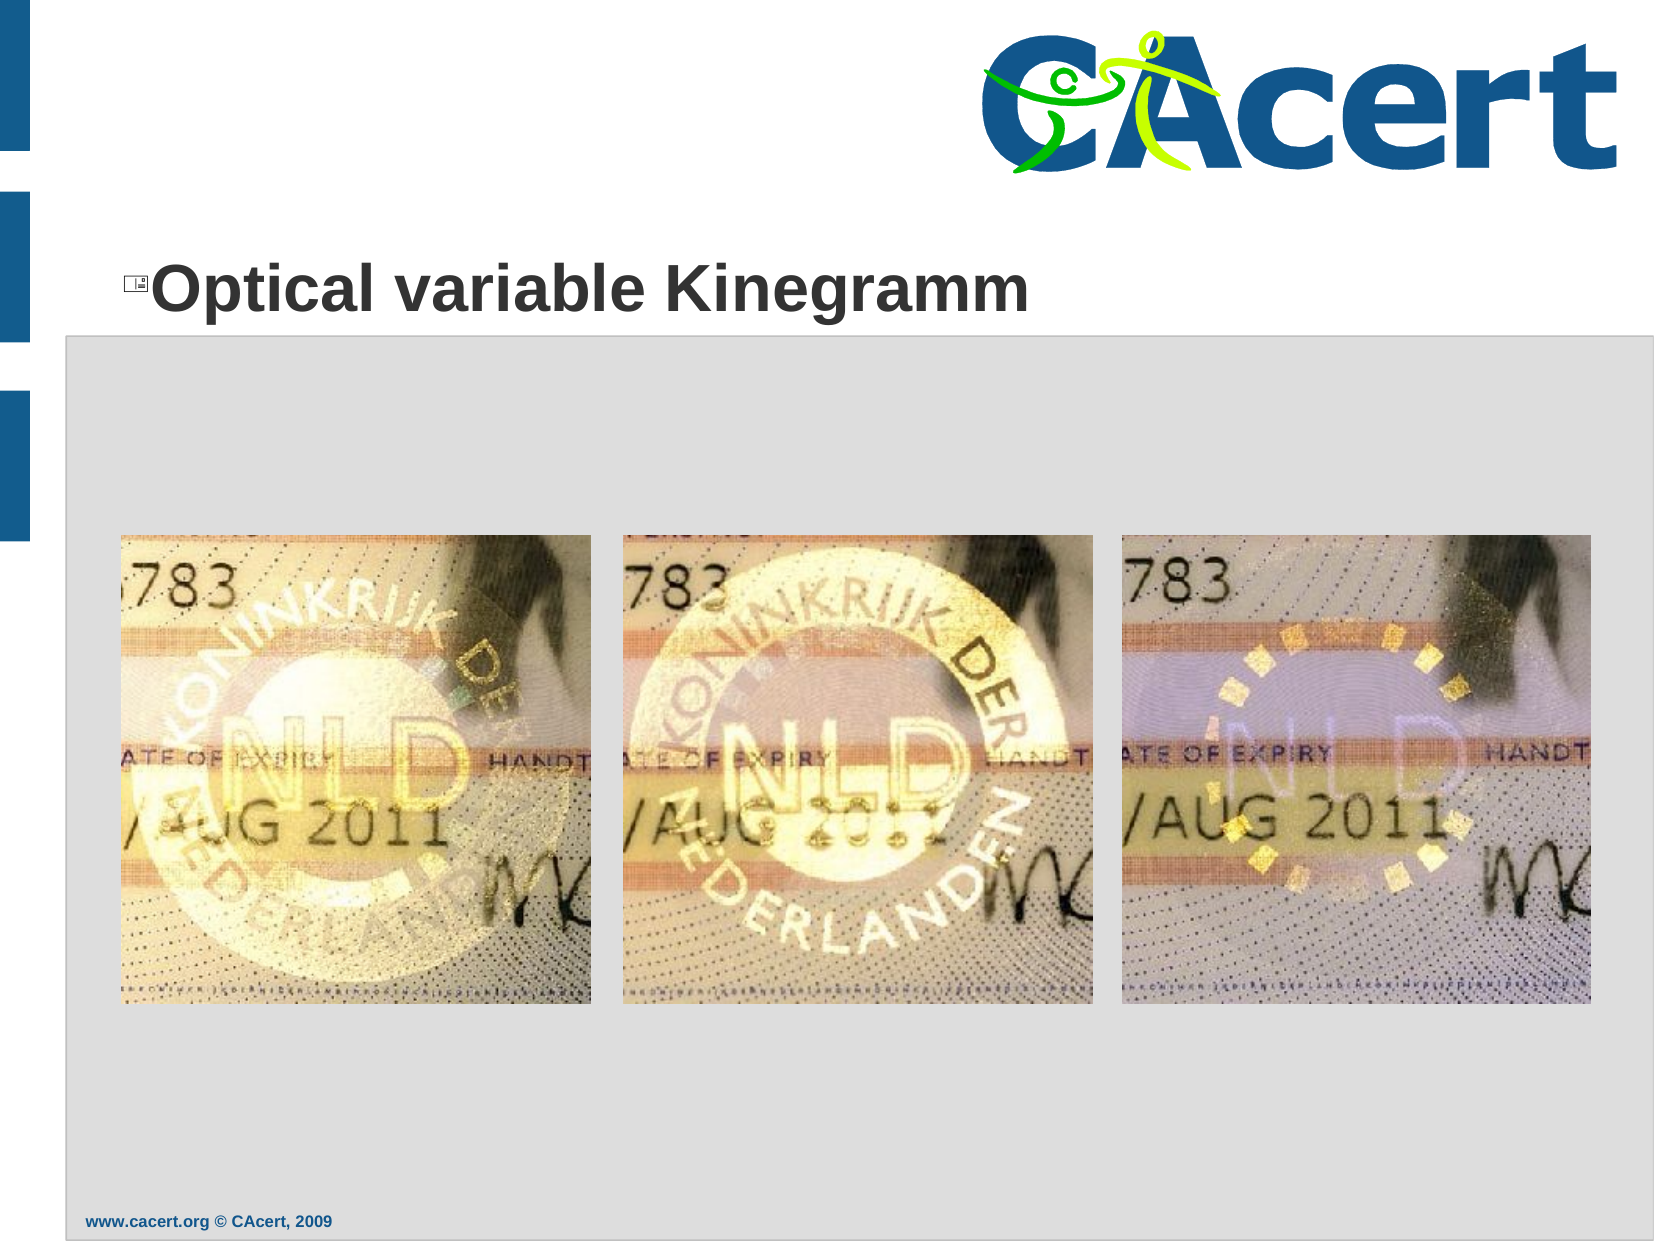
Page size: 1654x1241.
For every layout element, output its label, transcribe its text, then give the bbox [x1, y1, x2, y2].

picture [121, 535, 591, 1004]
title Optical variable Kinegramm [121, 167, 1533, 326]
picture [1122, 535, 1591, 1004]
picture [623, 535, 1093, 1004]
